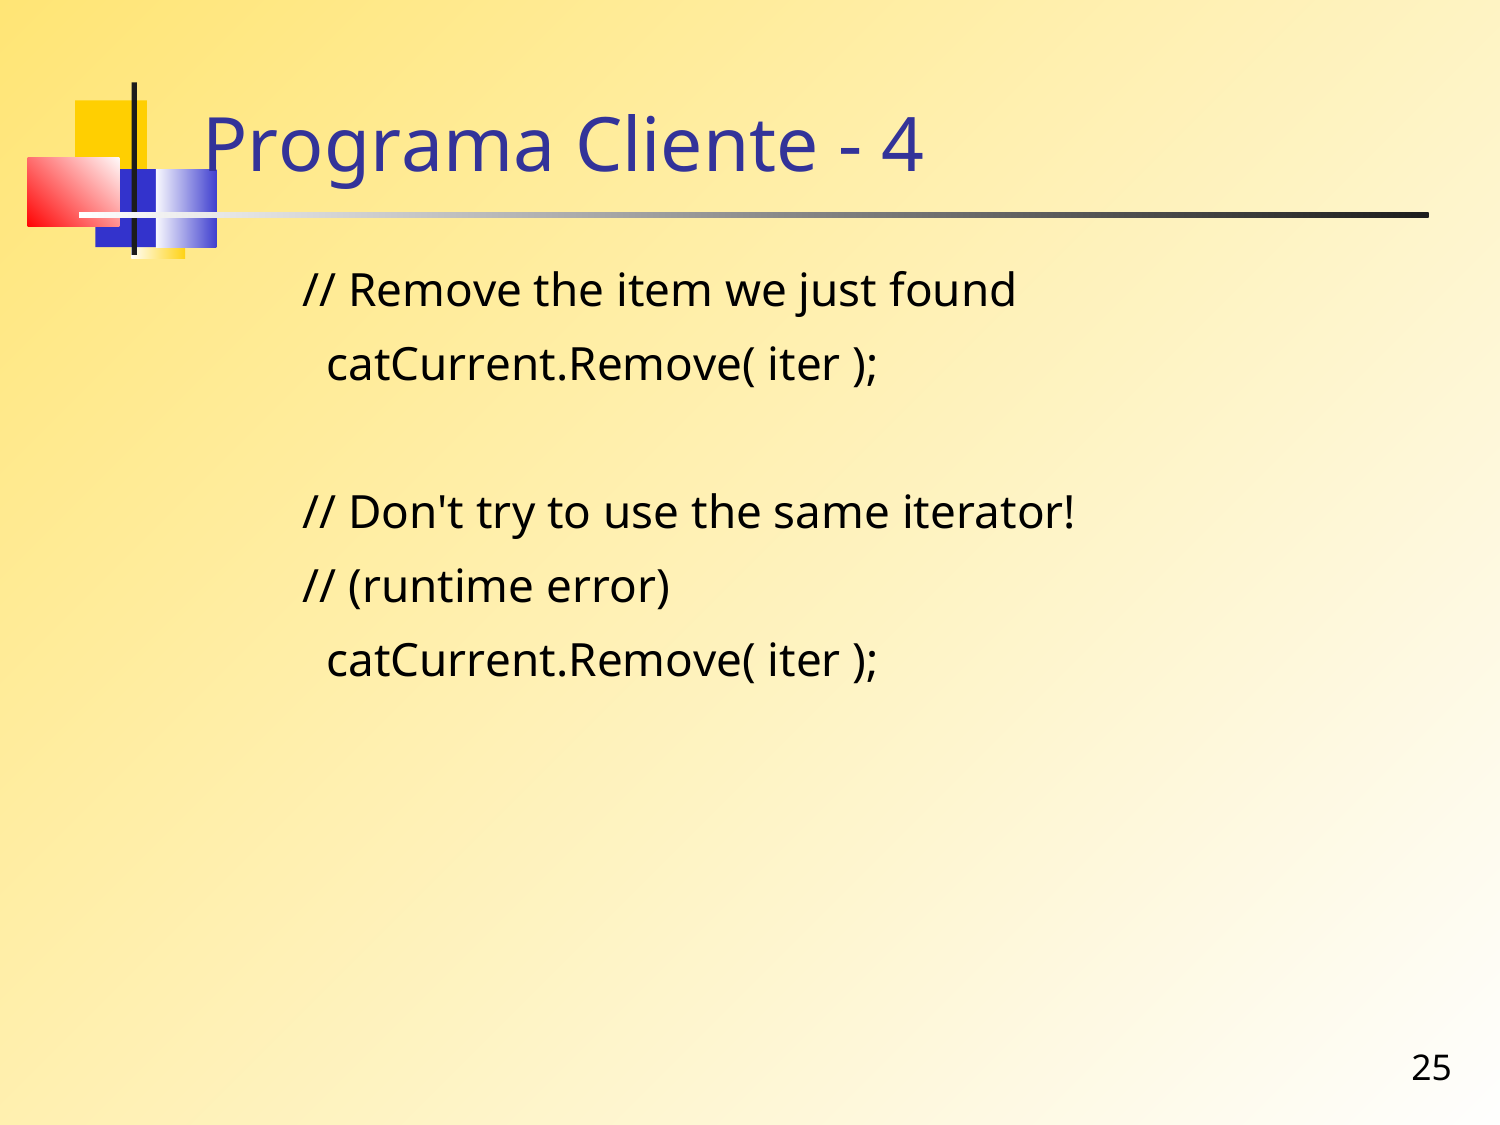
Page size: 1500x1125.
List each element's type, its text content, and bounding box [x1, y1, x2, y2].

title Programa Cliente - 4 [187, 37, 1466, 201]
list // Remove the item we just found catCurrent.Remove( iter ); // Don't try to use the same iterator! // (runtime error)‏ catCurrent.Remove( iter ); [287, 249, 1463, 1013]
